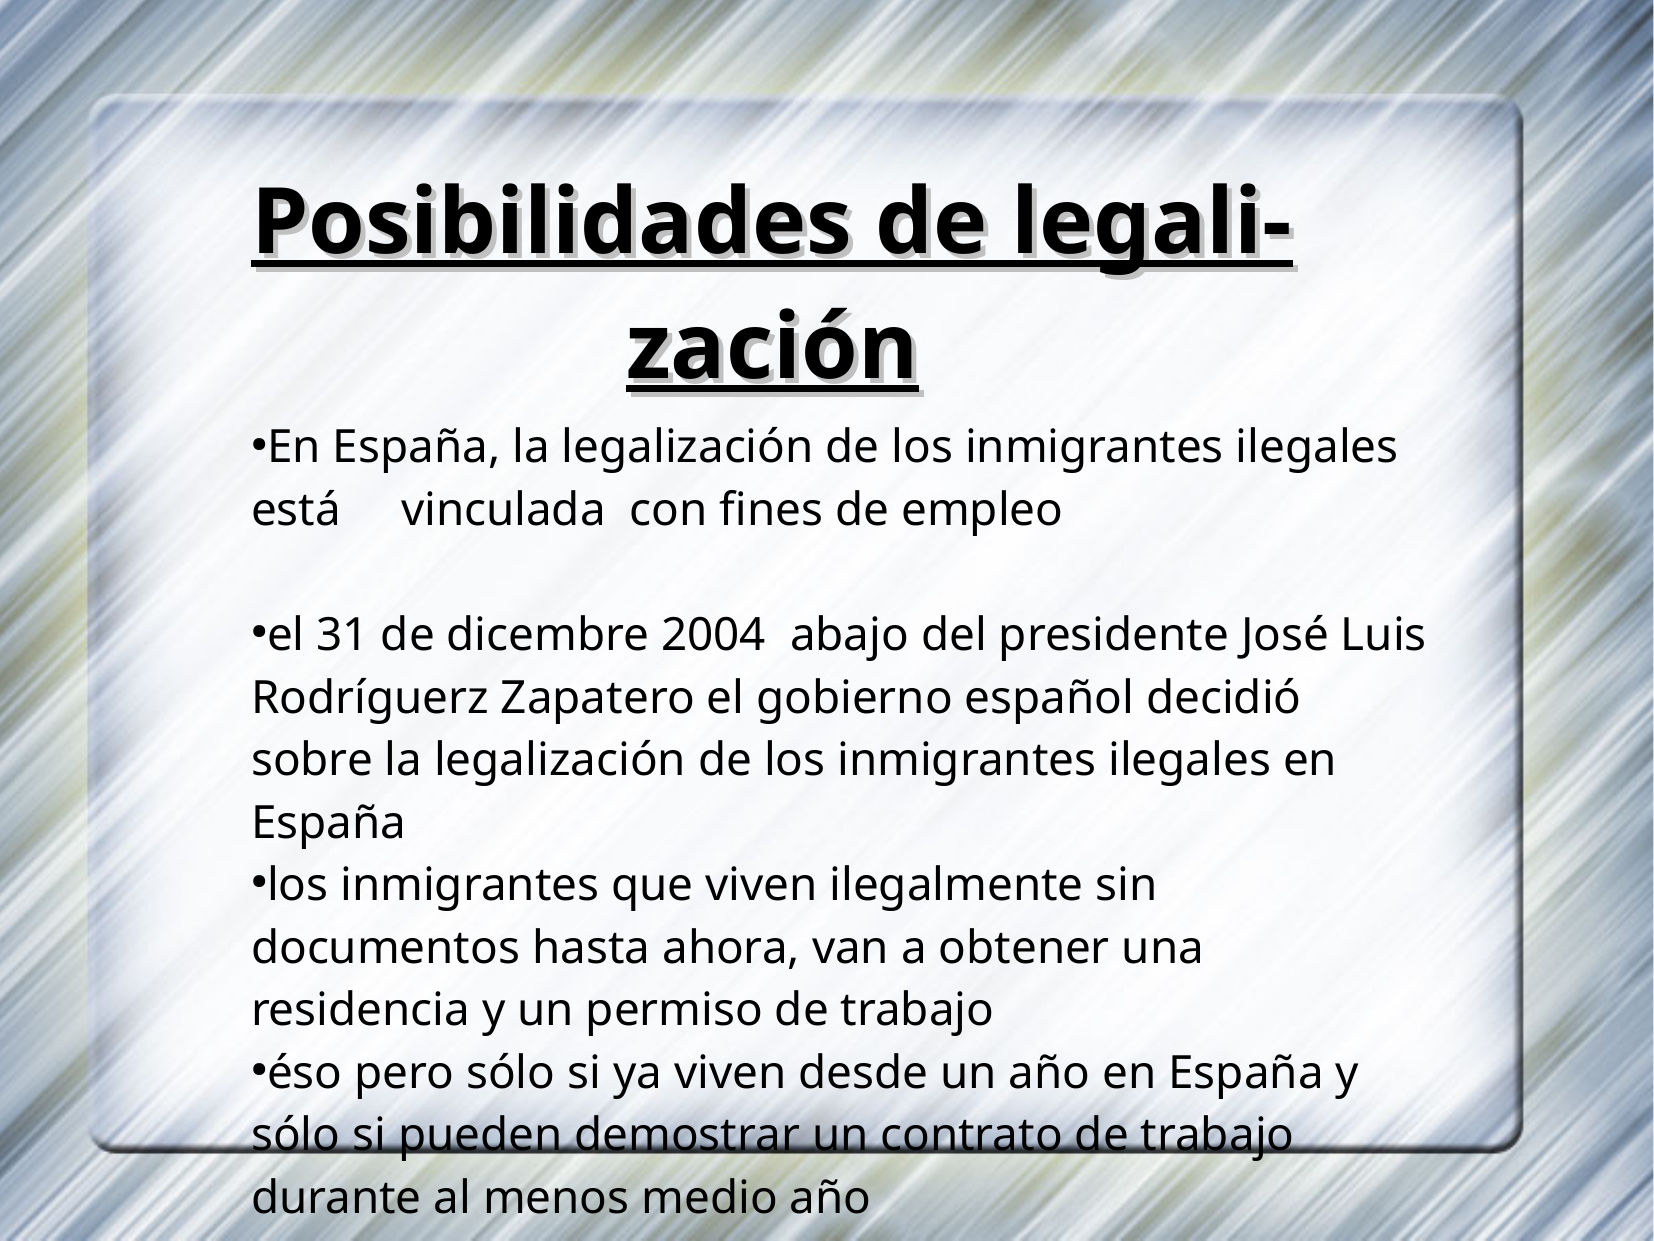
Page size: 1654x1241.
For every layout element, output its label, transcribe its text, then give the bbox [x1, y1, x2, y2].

text_box Posibilidades de legali- zación [236, 147, 1379, 384]
text_box En España, la legalización de los inmigrantes ilegales está vinculada con fines de empleo el 31 de dicembre 2004 abajo del presidente José Luis Rodríguerz Zapatero el gobierno español decidió sobre la legalización de los inmigrantes ilegales en España los inmigrantes que viven ilegalmente sin documentos hasta ahora, van a obtener una residencia y un permiso de trabajo éso pero sólo si ya viven desde un año en España y sólo si pueden demostrar un contrato de trabajo durante al menos medio año [236, 406, 1447, 1009]
